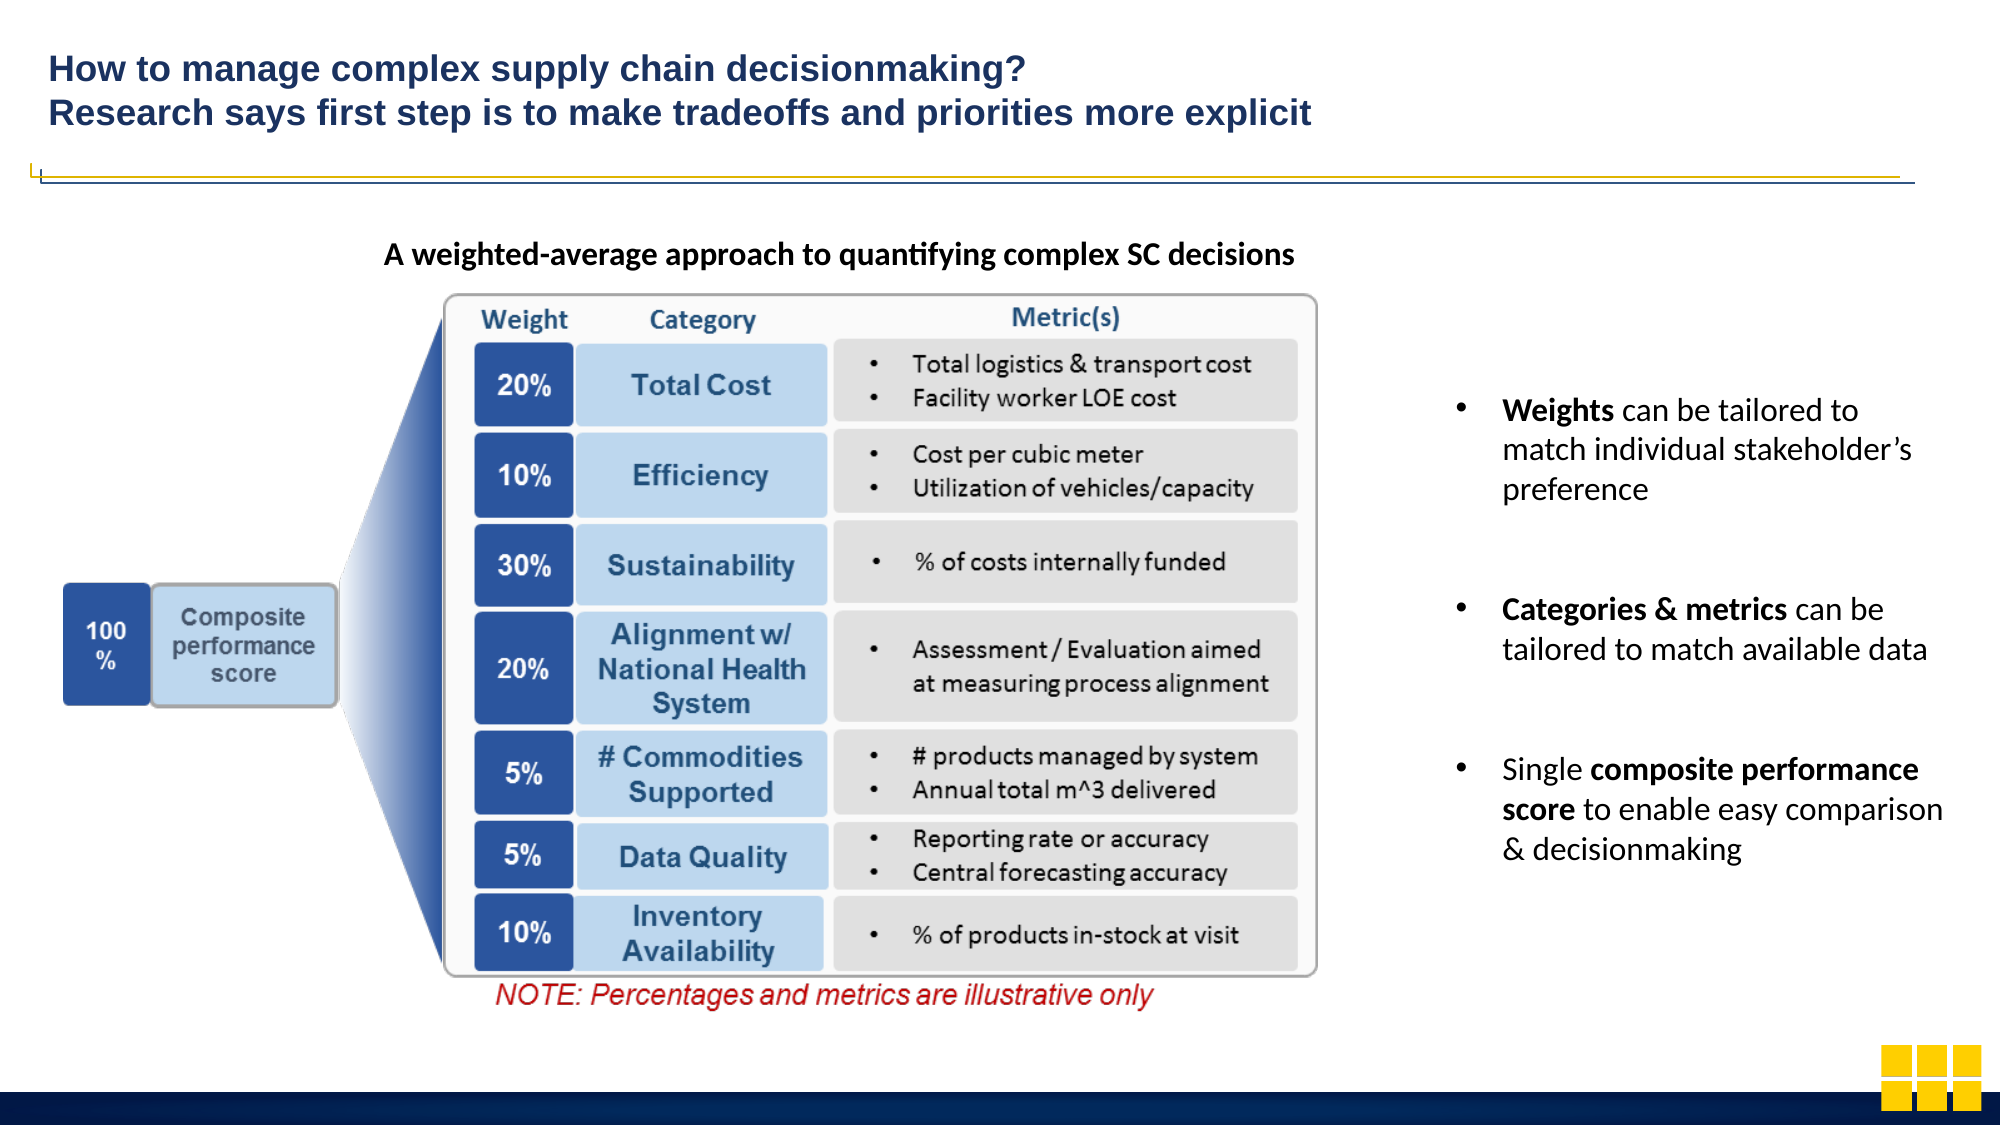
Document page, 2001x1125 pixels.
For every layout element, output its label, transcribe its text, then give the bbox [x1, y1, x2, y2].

title How to manage complex supply chain decisionmaking? Research says first step is to make tradeoffs and priorities more explicit [33, 36, 1834, 142]
picture [63, 290, 1318, 1030]
picture [0, 1092, 2000, 1125]
text_box A weighted-average approach to quantifying complex SC decisions [369, 224, 1453, 280]
text_box Weights can be tailored to match individual stakeholder’s preference Categories & metrics can be tailored to match available data Single composite performance score to enable easy comparison & decisionmaking [1440, 419, 1960, 835]
